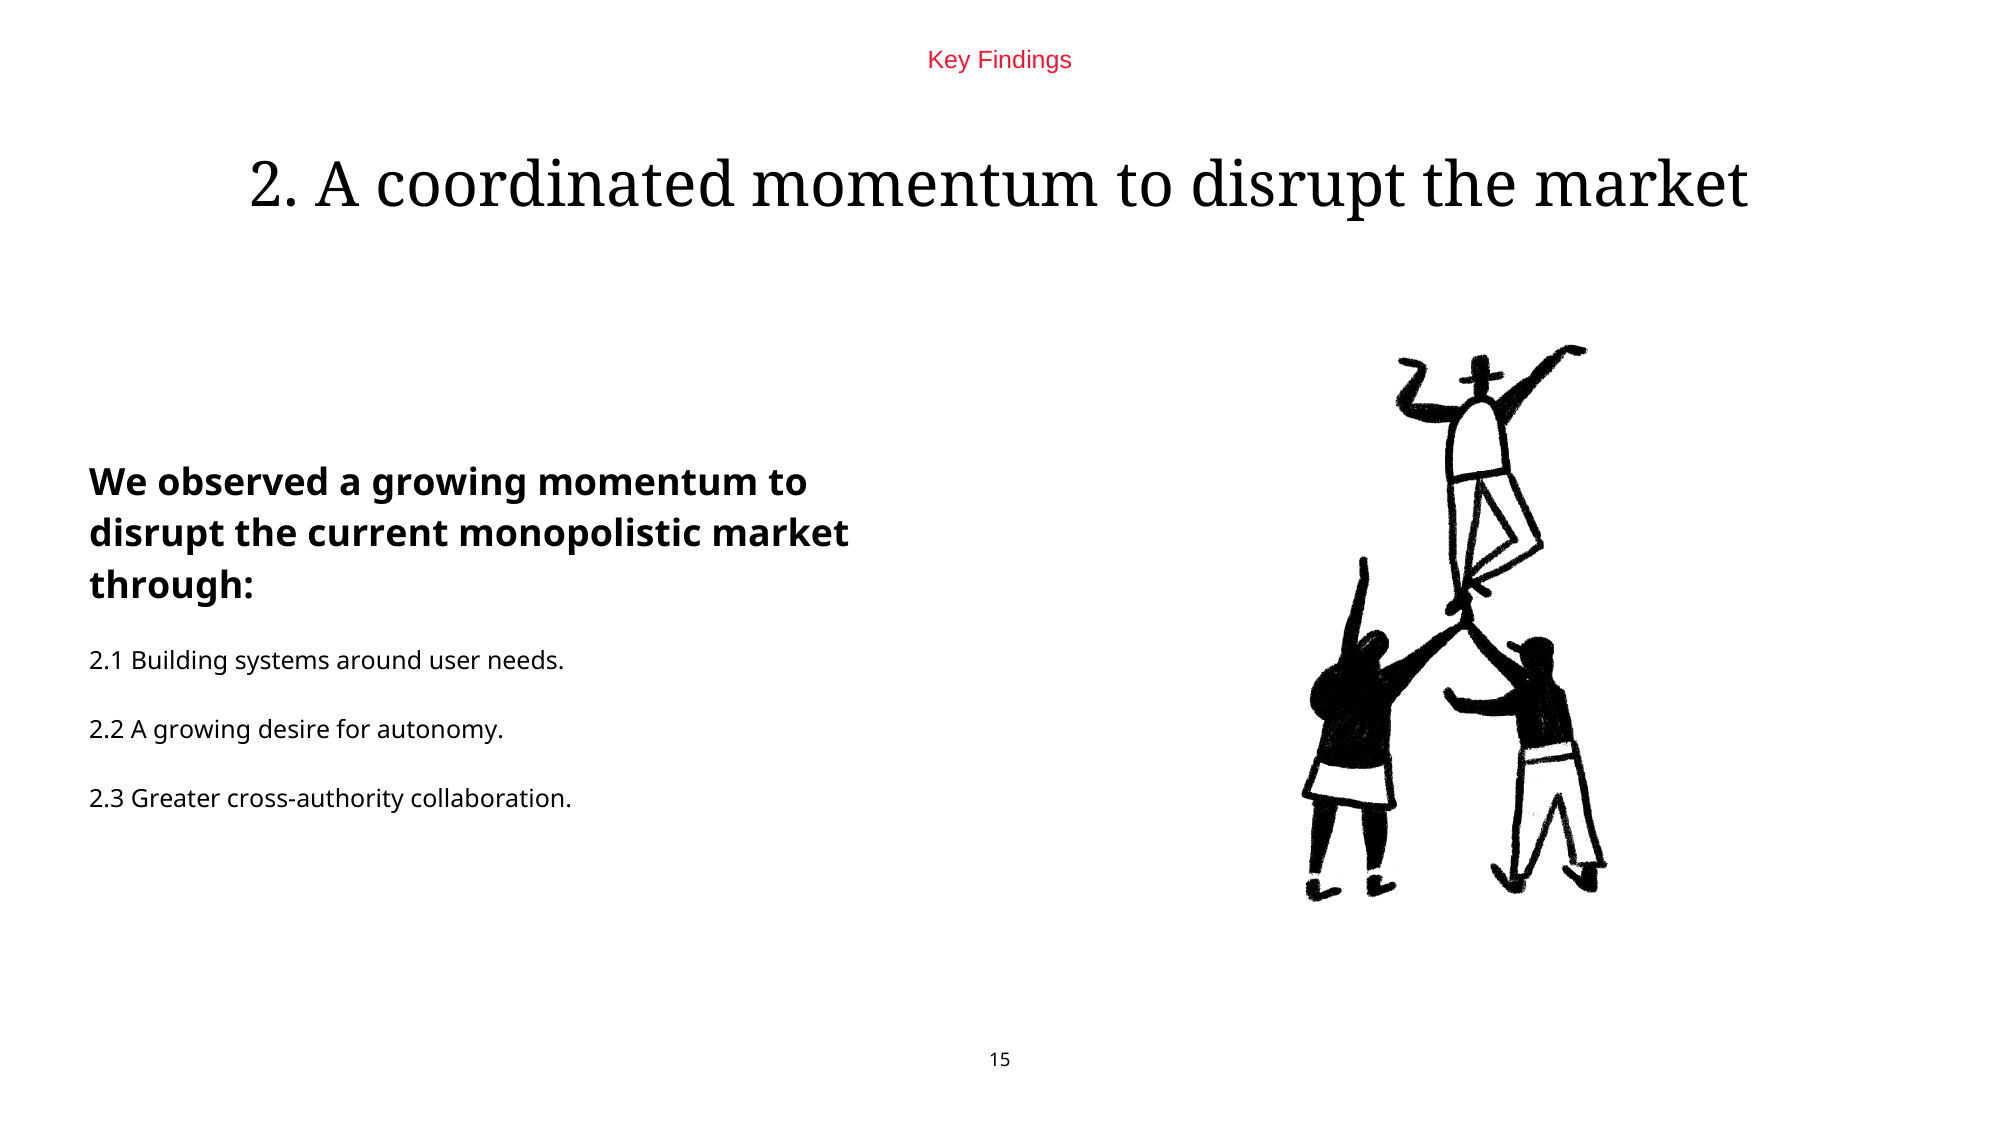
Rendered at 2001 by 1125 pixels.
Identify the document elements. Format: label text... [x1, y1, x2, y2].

text_box We observed a growing momentum to disrupt the current monopolistic market through: 2.1 Building systems around user needs. 2.2 A growing desire for autonomy. 2.3 Greater cross-authority collaboration. [83, 277, 934, 1062]
text_box Key Findings [864, 40, 1136, 79]
text_box 21 [955, 997, 1045, 1123]
picture [929, 224, 1990, 974]
text_box 2. A coordinated momentum to disrupt the market [83, 152, 1917, 246]
